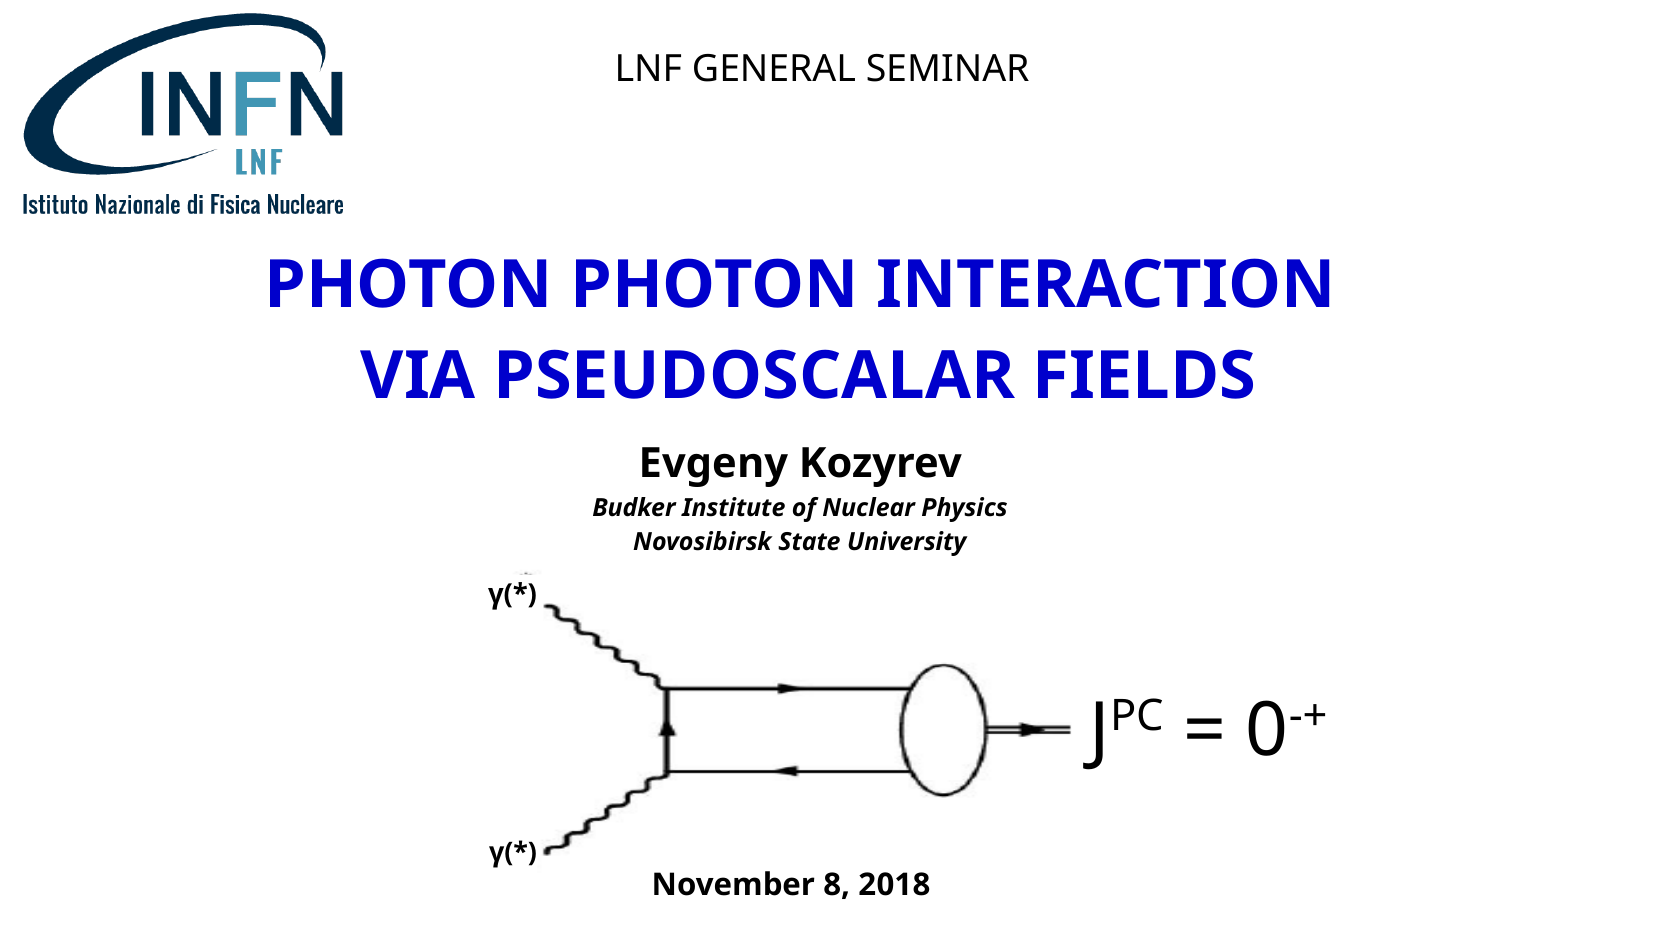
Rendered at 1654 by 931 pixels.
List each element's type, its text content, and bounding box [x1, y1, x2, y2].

text_box November 8, 2018 [301, 854, 1282, 931]
text_box η' [1039, 693, 1074, 755]
text_box JPC = 0-+ [1074, 667, 1453, 783]
text_box PHOTON PHOTON INTERACTION VIA PSEUDOSCALAR FIELDS [0, 229, 1654, 640]
picture [23, 13, 343, 214]
text_box γ(*) [454, 574, 544, 635]
text_box Evgeny Kozyrev Budker Institute of Nuclear Physics Novosibirsk State University [135, 640, 1465, 758]
picture [413, 758, 1146, 854]
text_box γ(*) [456, 832, 538, 894]
text_box LNF GENERAL SEMINAR [599, 34, 1652, 99]
